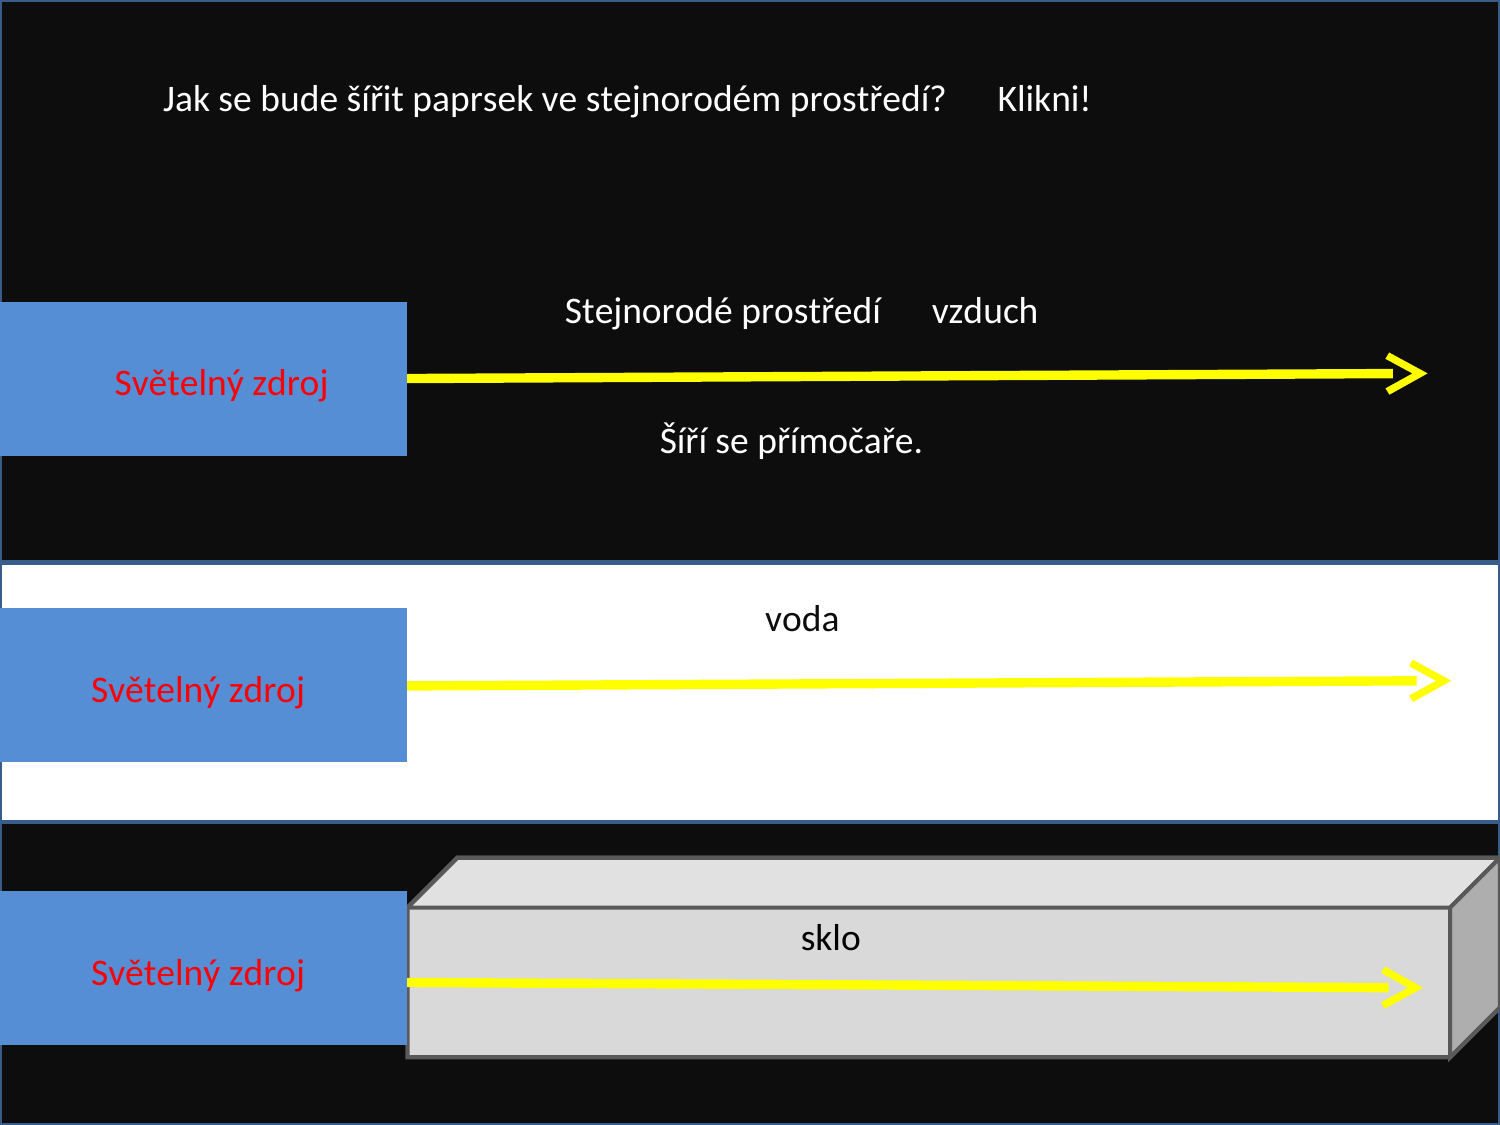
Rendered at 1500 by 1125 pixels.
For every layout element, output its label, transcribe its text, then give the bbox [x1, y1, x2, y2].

text_box Světelný zdroj [76, 656, 321, 718]
text_box Světelný zdroj [76, 940, 321, 1001]
text_box sklo [786, 904, 876, 966]
text_box Stejnorodé prostředí vzduch [550, 278, 1055, 340]
text_box voda [750, 586, 855, 647]
text_box [0, 0, 1500, 1125]
text_box Jak se bude šířit paprsek ve stejnorodém prostředí? Klikni! [148, 66, 1109, 127]
text_box Šíří se přímočaře. [645, 408, 939, 470]
text_box Světelný zdroj [99, 349, 344, 411]
